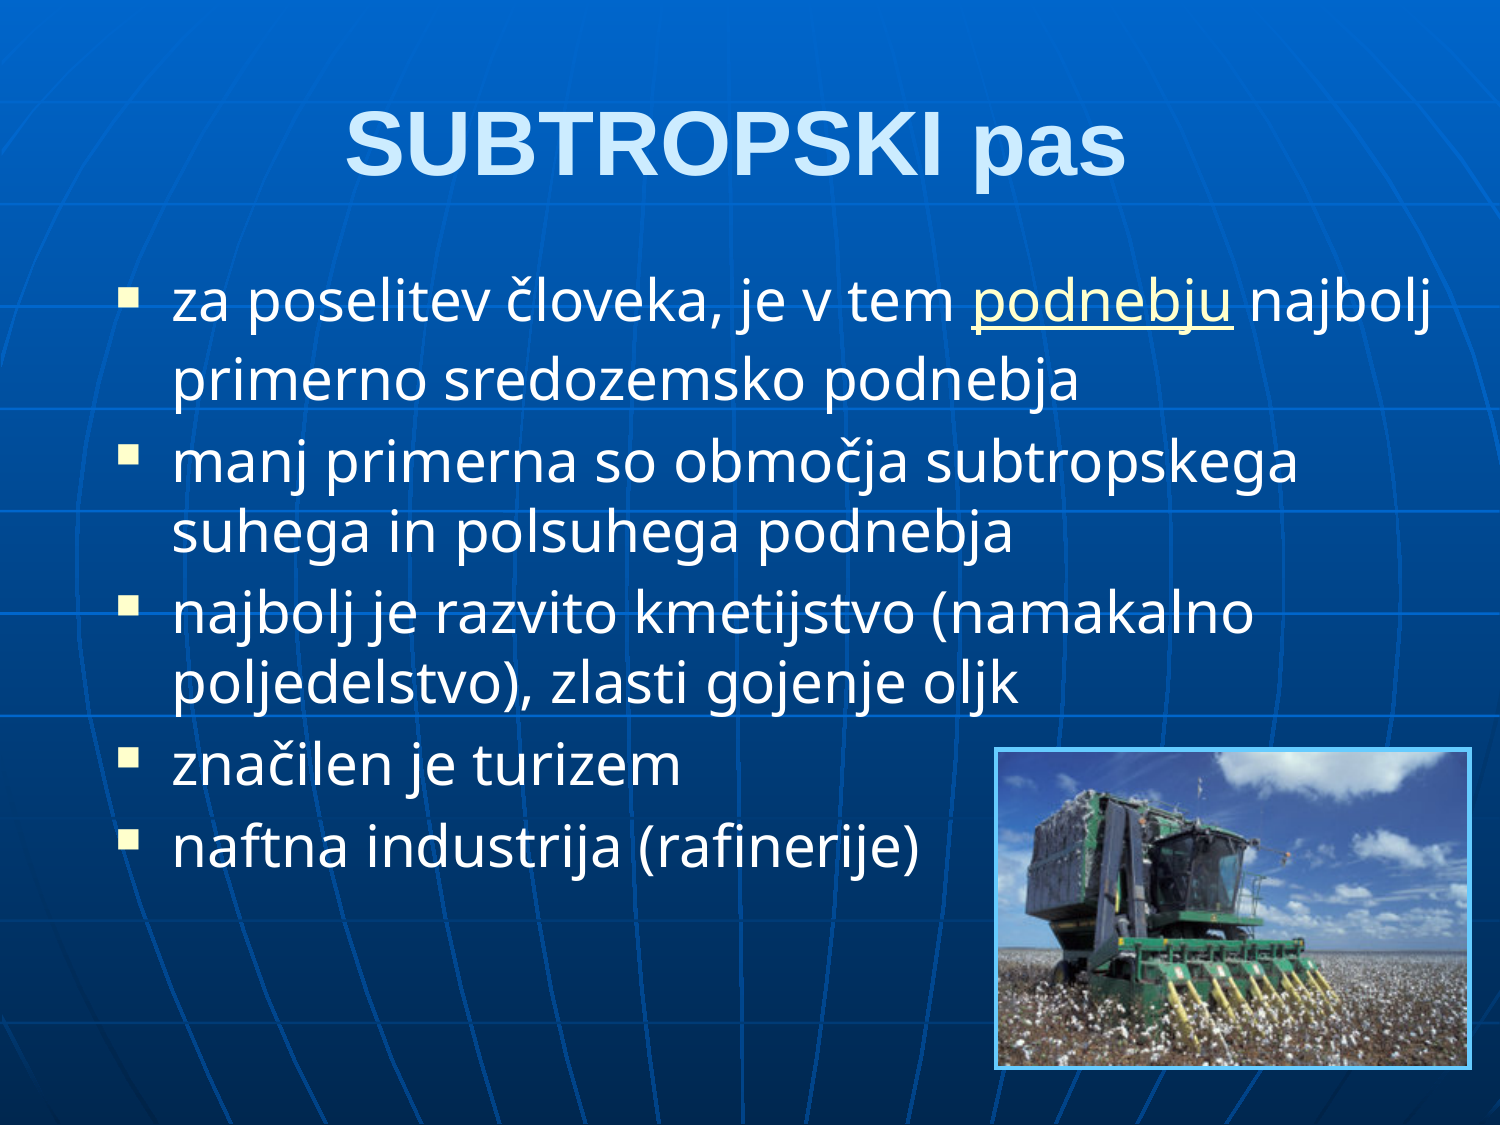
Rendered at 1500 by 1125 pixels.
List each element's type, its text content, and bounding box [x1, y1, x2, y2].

title SUBTROPSKI pas [75, 45, 1425, 233]
picture [998, 751, 1467, 1066]
list za poselitev človeka, je v tem podnebju najbolj primerno sredozemsko podnebja manj primerna so območja subtropskega suhega in polsuhega podnebja najbolj je razvito kmetijstvo (namakalno poljedelstvo), zlasti gojenje oljk značilen je turizem naftna industrija (rafinerije) [100, 255, 1451, 999]
